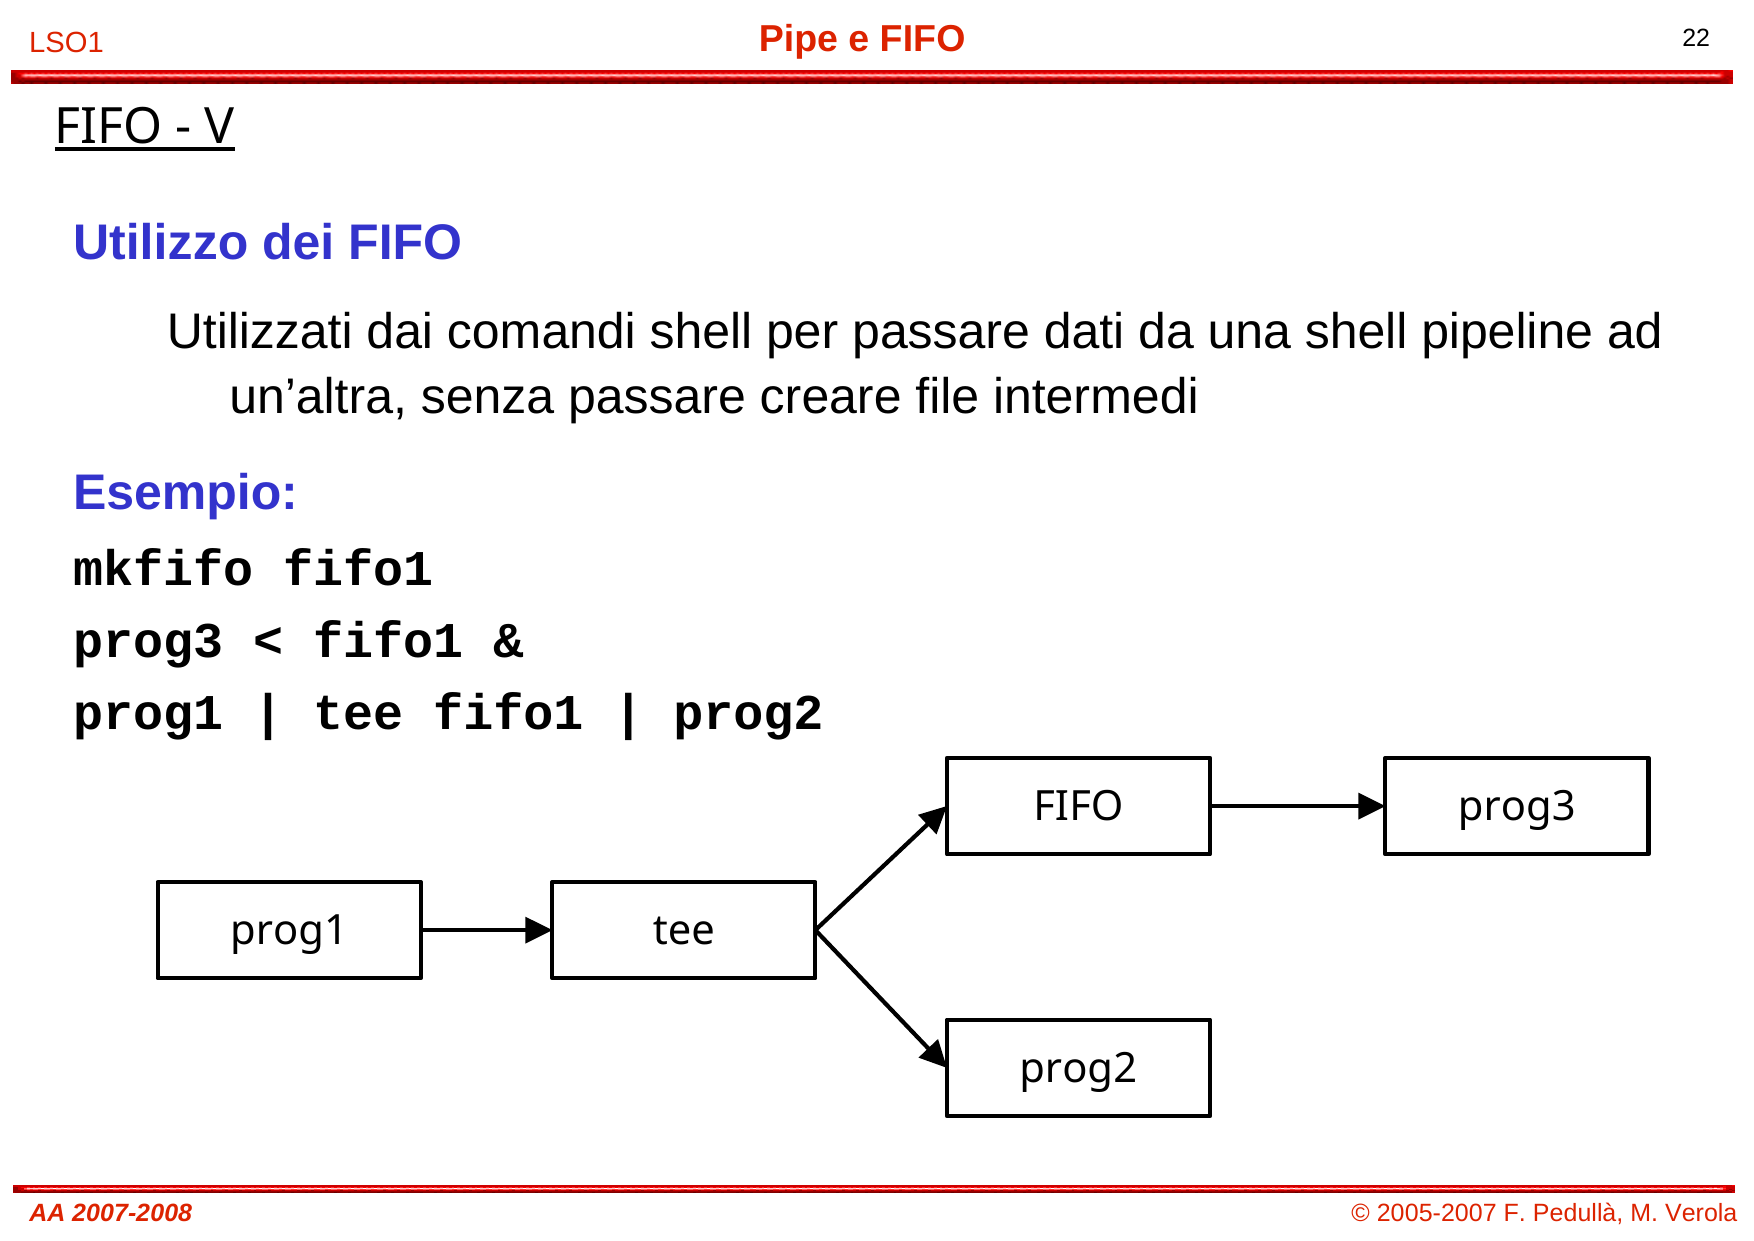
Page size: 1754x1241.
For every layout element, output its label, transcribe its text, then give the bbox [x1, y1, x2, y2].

list Utilizzo dei FIFO Utilizzati dai comandi shell per passare dati da una shell pipeline ad un’altra, senza passare creare file intermedi Esempio: mkfifo fifo1 prog3 < fifo1 & prog1 | tee fifo1 | prog2 [58, 206, 1696, 866]
text_box prog2 [946, 1019, 1210, 1117]
picture [13, 1185, 1735, 1193]
text_box prog3 [1385, 757, 1649, 855]
title FIFO - V [40, 78, 1714, 174]
text_box FIFO [946, 757, 1210, 855]
picture [11, 70, 1733, 84]
text_box tee [552, 881, 816, 979]
text_box prog1 [157, 881, 421, 979]
